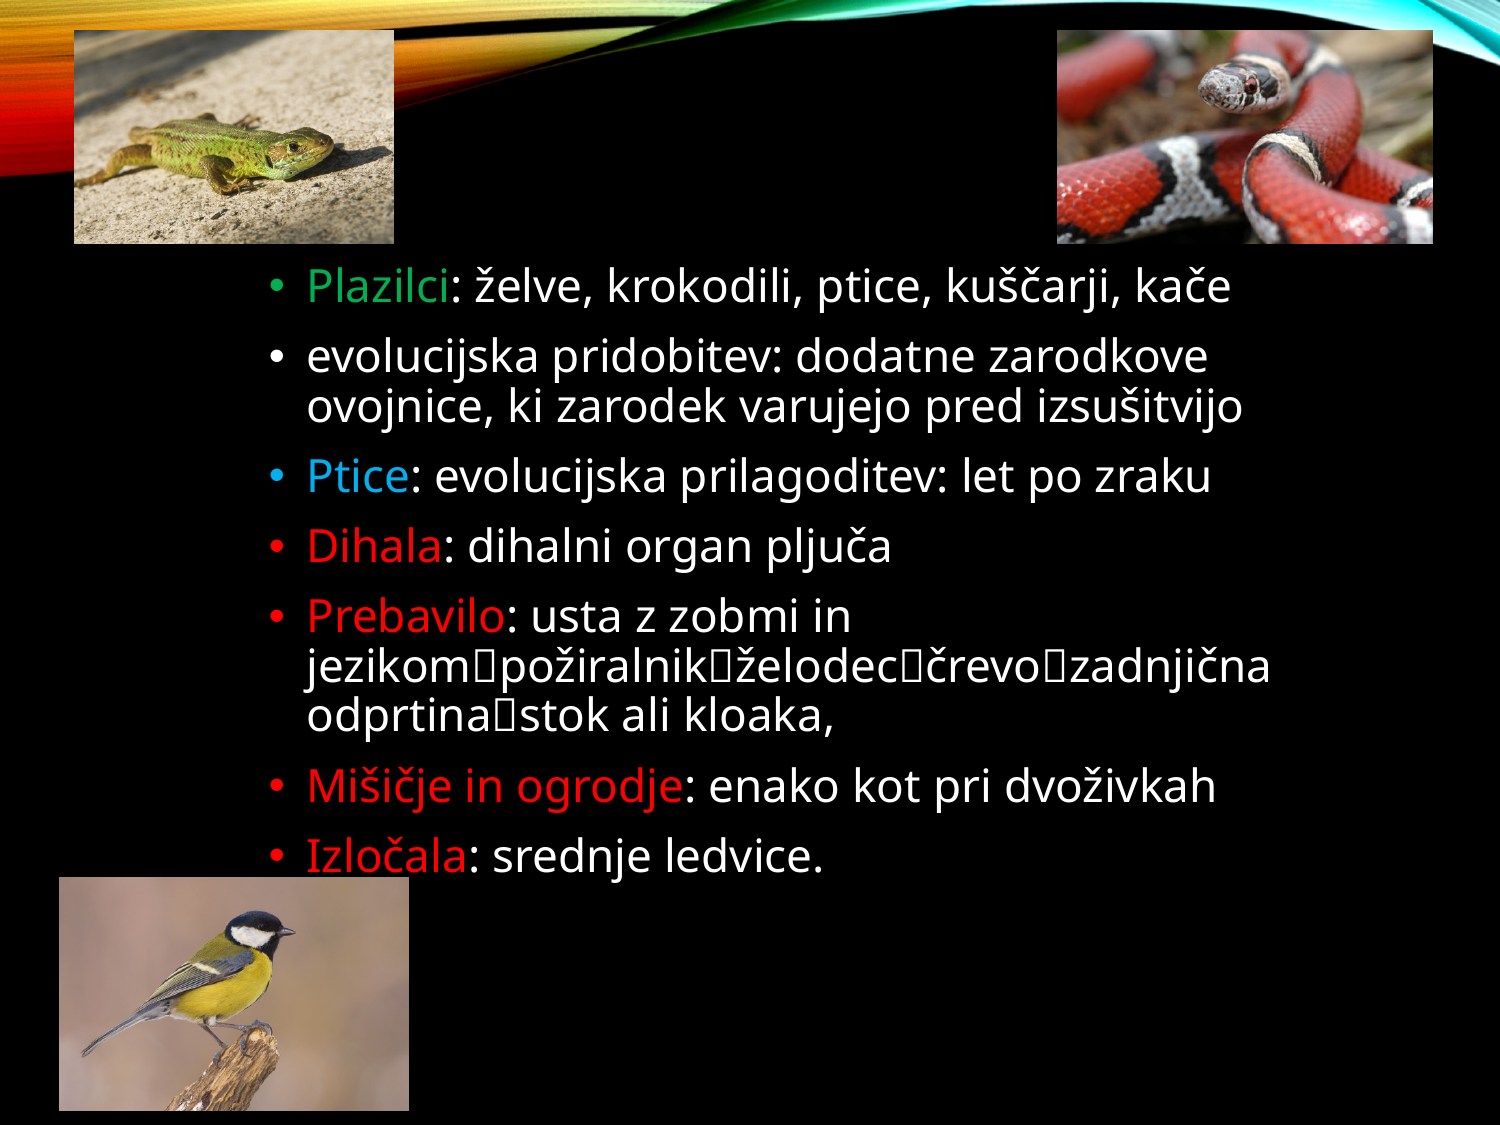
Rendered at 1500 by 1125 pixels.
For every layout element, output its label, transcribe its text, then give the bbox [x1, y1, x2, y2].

picture [59, 877, 409, 1111]
picture [0, 0, 1500, 244]
list Plazilci: želve, krokodili, ptice, kuščarji, kače evolucijska pridobitev: dodatne zarodkove ovojnice, ki zarodek varujejo pred izsušitvijo Ptice: evolucijska prilagoditev: let po zraku Dihala: dihalni organ pljuča Prebavilo: usta z zobmi in jezikompožiralnikželodecčrevozadnjična odprtinastok ali kloaka, Mišičje in ogrodje: enako kot pri dvoživkah Izločala: srednje ledvice. [253, 255, 1400, 1083]
